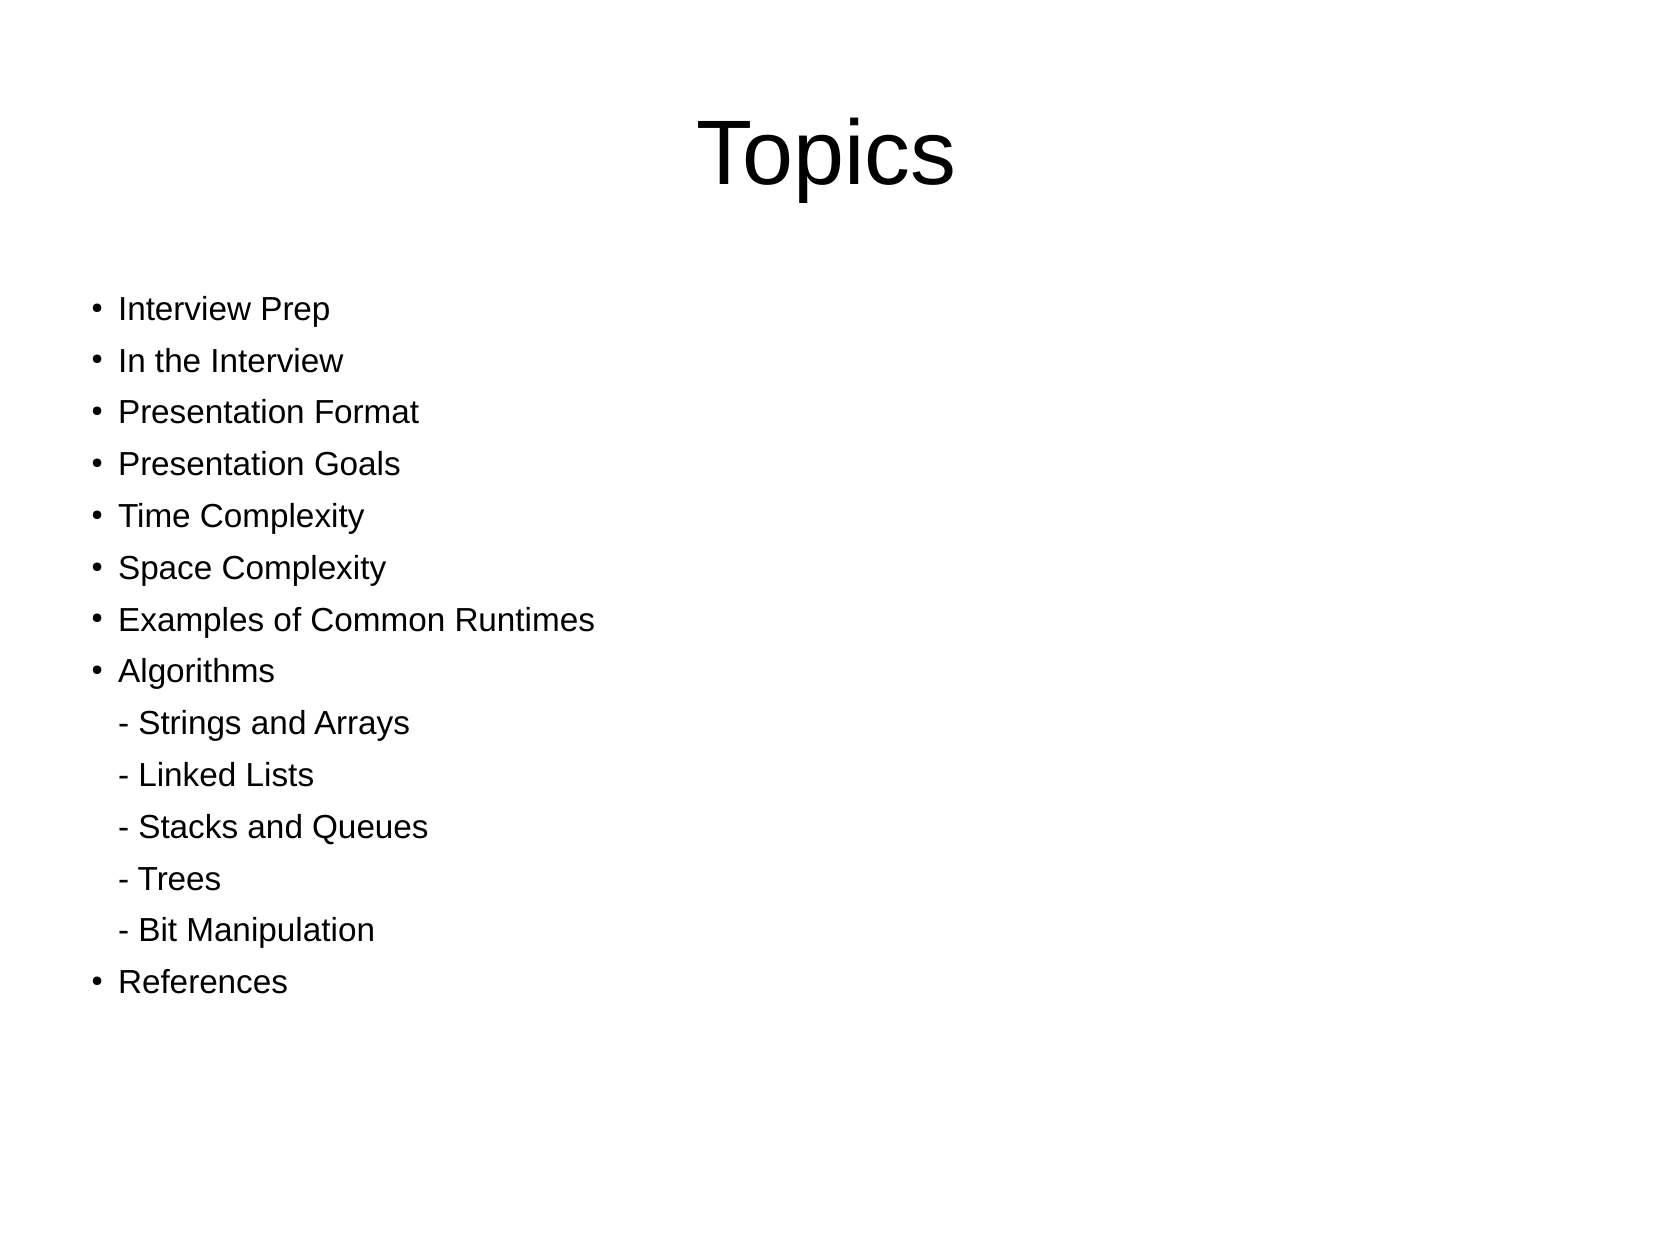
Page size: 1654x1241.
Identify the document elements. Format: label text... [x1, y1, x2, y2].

title Topics [82, 49, 1571, 257]
list Interview Prep In the Interview Presentation Format Presentation Goals Time Complexity Space Complexity Examples of Common Runtimes Algorithms - Strings and Arrays - Linked Lists - Stacks and Queues - Trees - Bit Manipulation References [82, 290, 1571, 1010]
